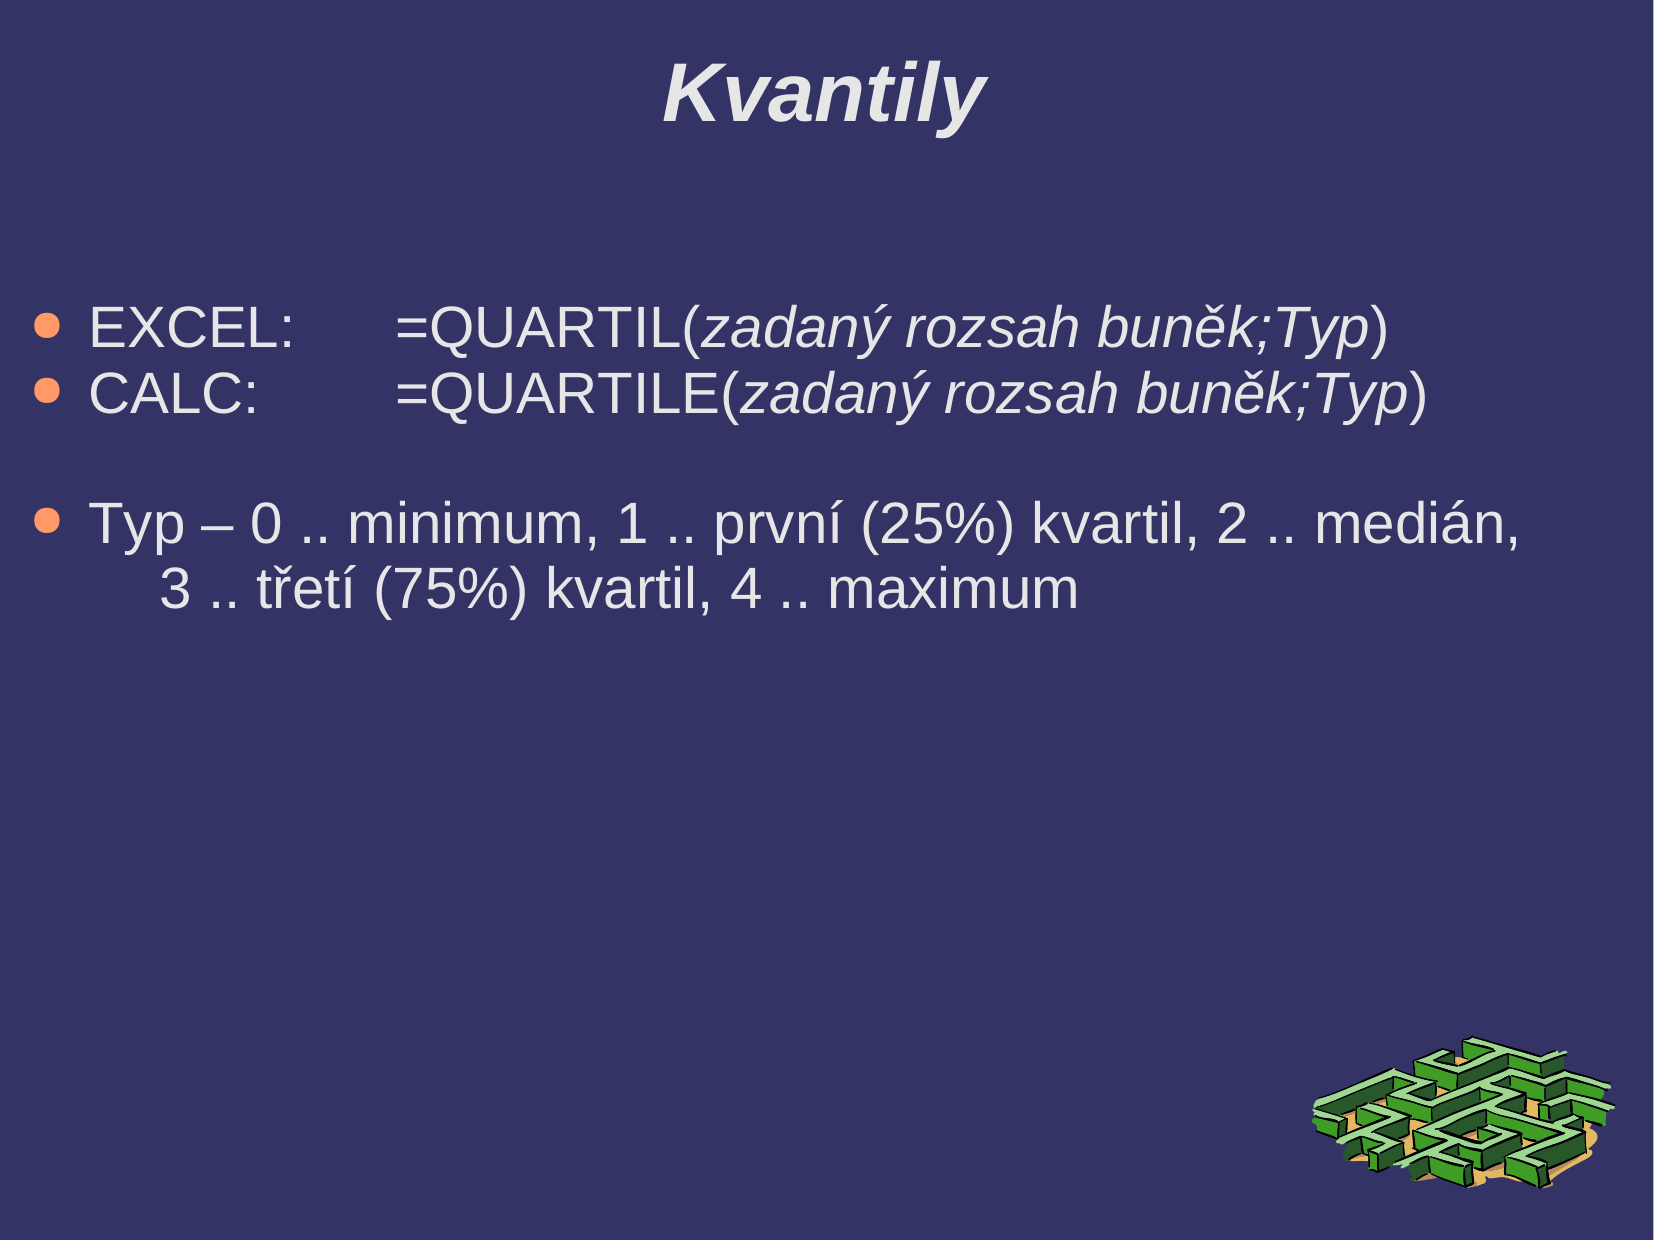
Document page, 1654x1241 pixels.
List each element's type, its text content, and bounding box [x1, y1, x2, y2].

title Kvantily [118, 0, 1531, 187]
list EXCEL: =QUARTIL(zadaný rozsah buněk;Typ) CALC: =QUARTILE(zadaný rozsah buněk;Typ) Typ – 0 .. minimum, 1 .. první (25%) kvartil, 2 .. medián, 3 .. třetí (75%) kvartil, 4 .. maximum [29, 295, 1624, 620]
